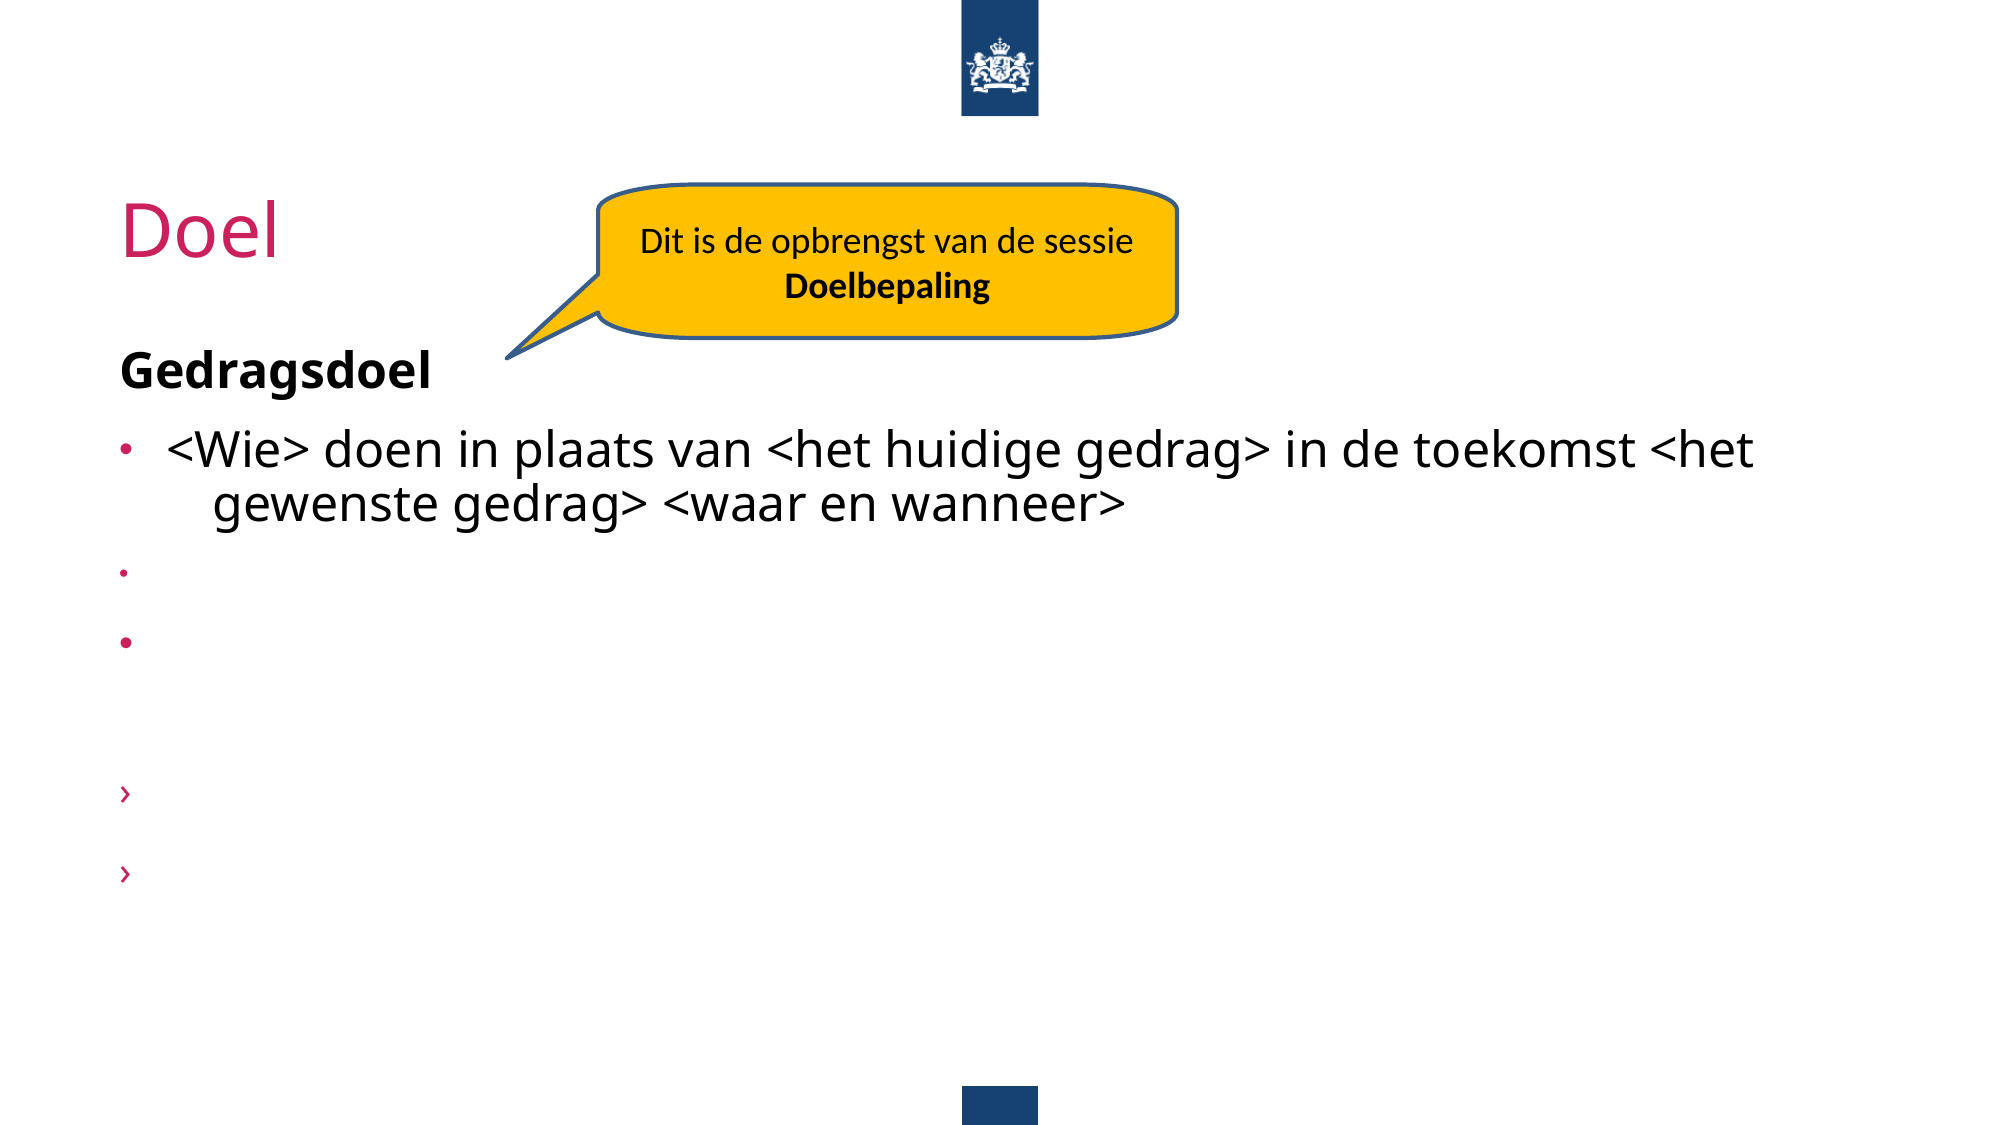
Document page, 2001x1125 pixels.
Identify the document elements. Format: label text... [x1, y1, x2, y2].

text_box Doel [104, 125, 1897, 281]
text_box Dit is de opbrengst van de sessie Doelbepaling [506, 184, 1178, 359]
list Gedragsdoel <Wie> doen in plaats van <het huidige gedrag> in de toekomst <het gewenste gedrag> <waar en wanneer> [104, 338, 1897, 984]
